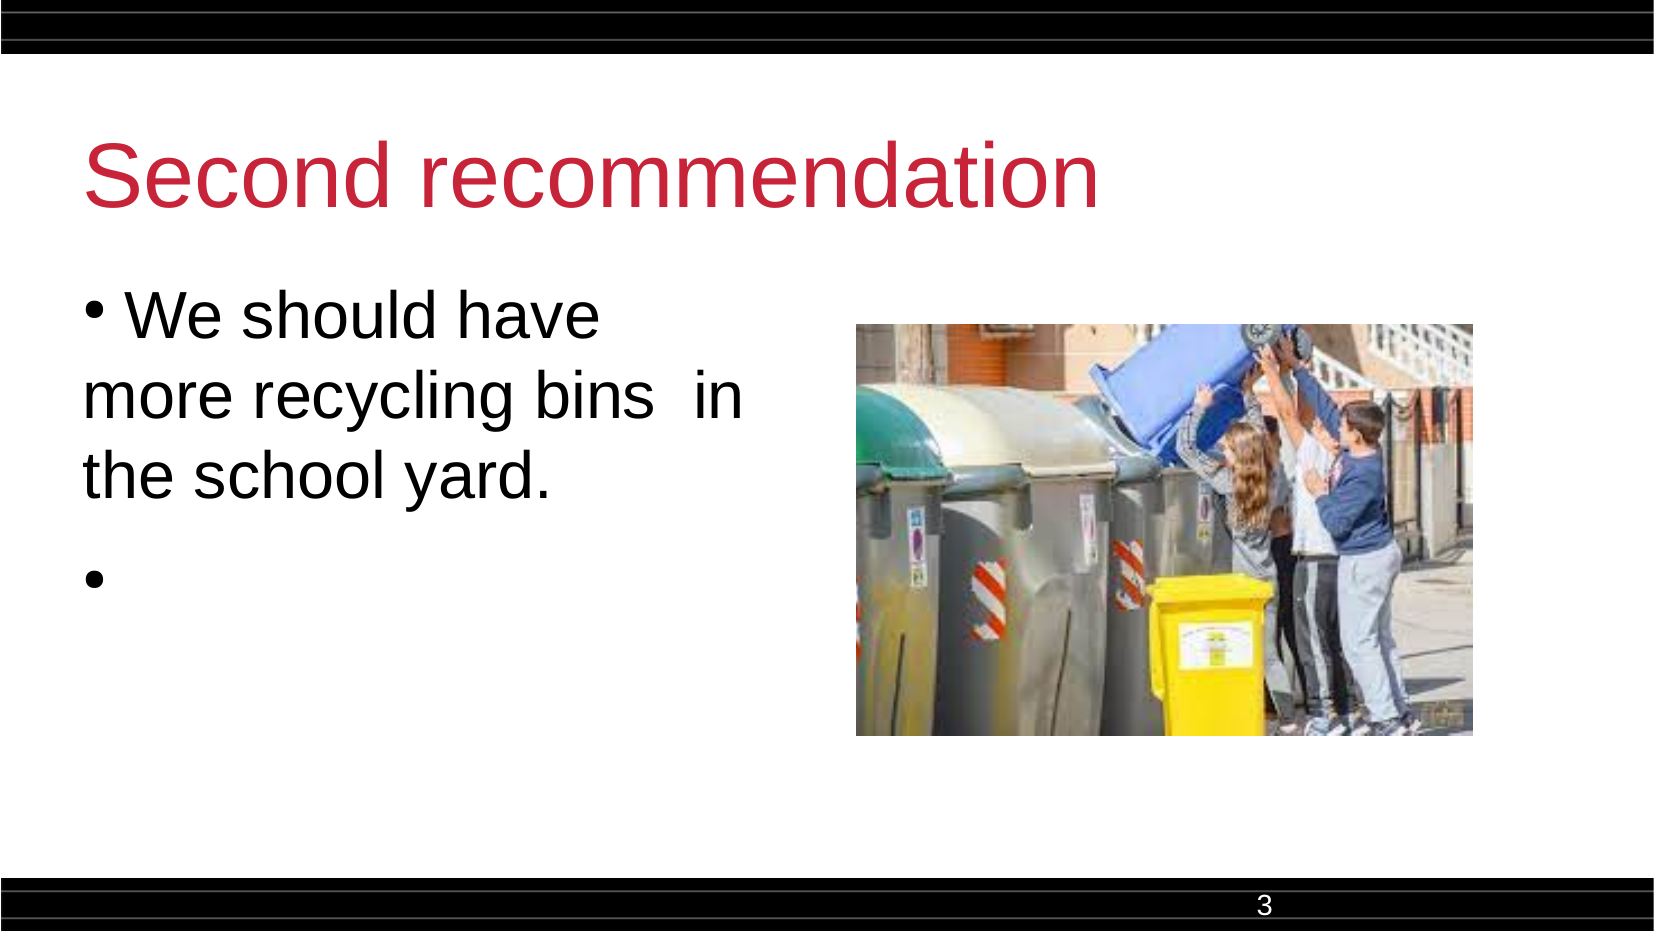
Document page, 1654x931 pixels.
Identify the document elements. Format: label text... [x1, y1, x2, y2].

list We should have more recycling bins in the school yard. [82, 271, 768, 851]
title Second recommendation [82, 92, 1571, 249]
picture [856, 324, 1473, 736]
